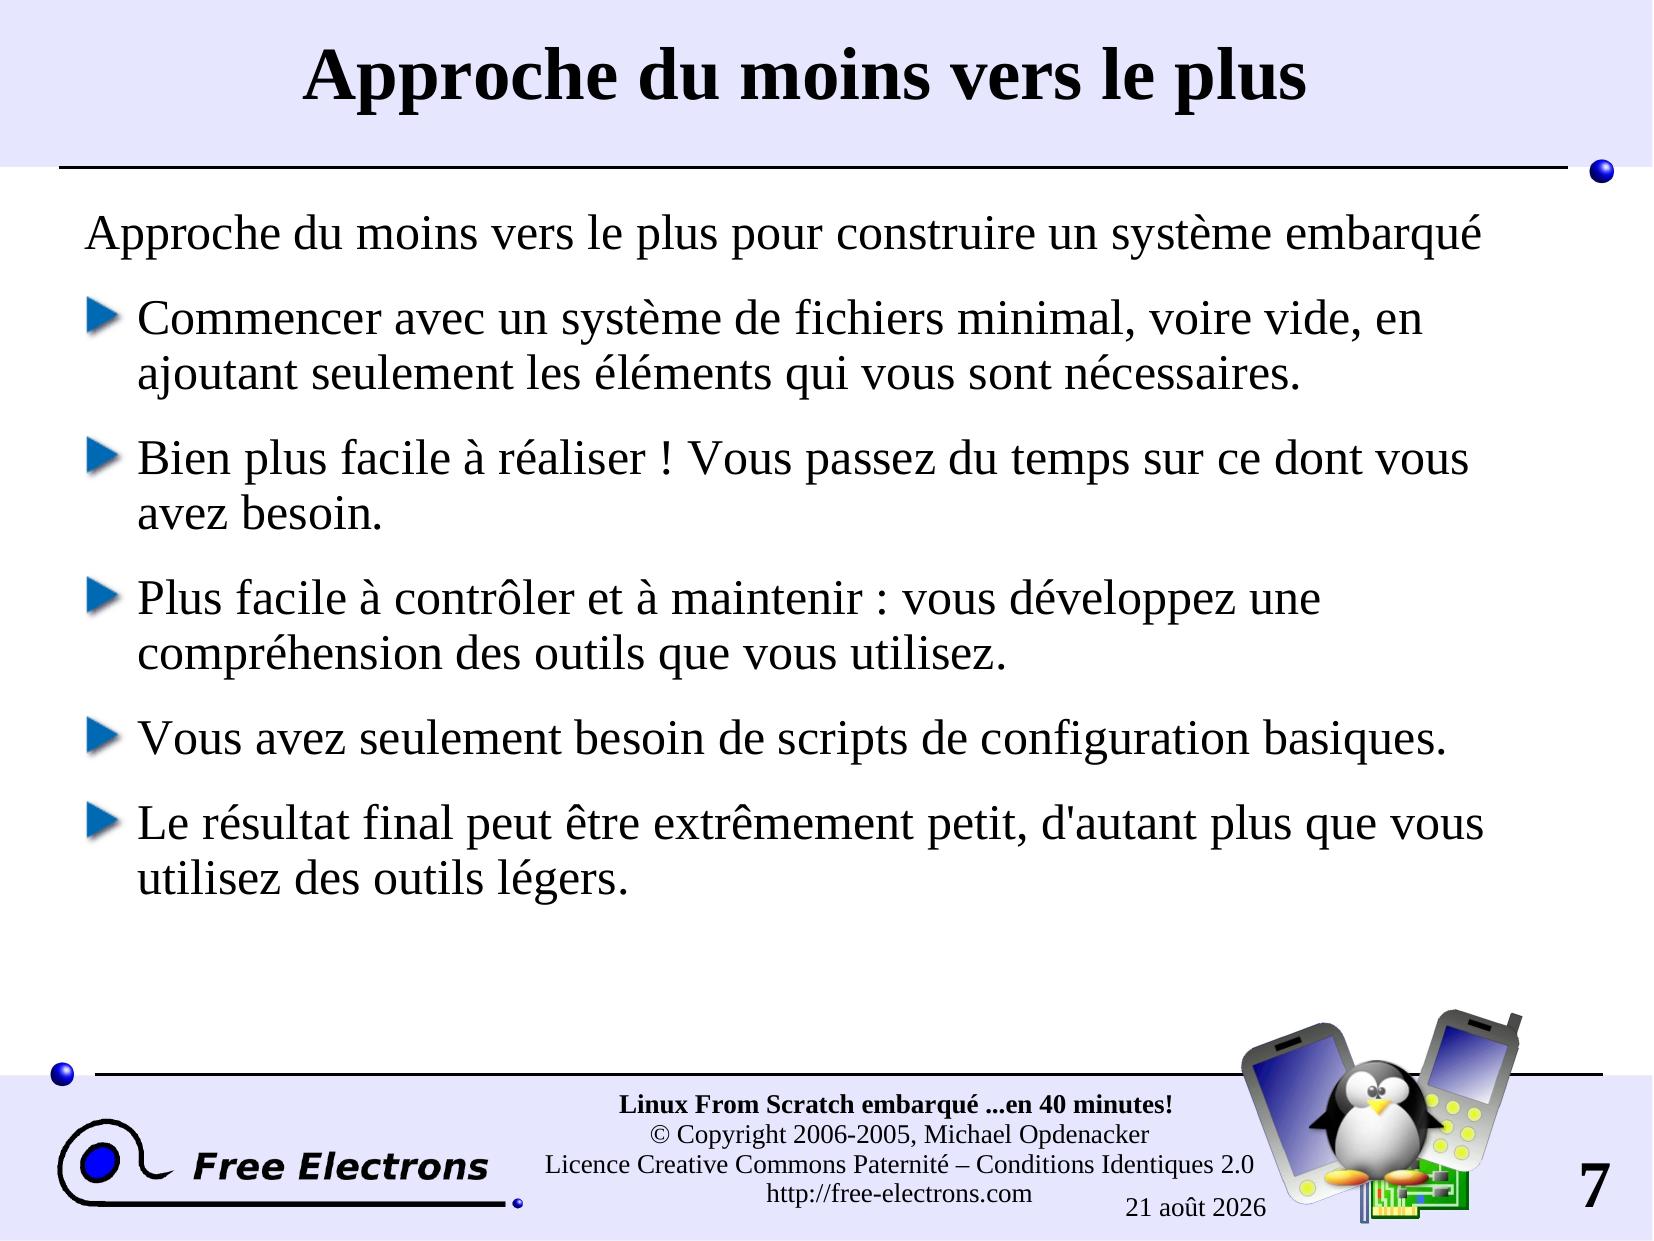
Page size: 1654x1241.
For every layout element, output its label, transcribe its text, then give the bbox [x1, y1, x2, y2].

picture [1225, 1028, 1533, 1241]
picture [50, 1108, 527, 1216]
list Approche du moins vers le plus pour construire un système embarqué Commencer avec un système de fichiers minimal, voire vide, en ajoutant seulement les éléments qui vous sont nécessaires. Bien plus facile à réaliser ! Vous passez du temps sur ce dont vous avez besoin. Plus facile à contrôler et à maintenir : vous développez une compréhension des outils que vous utilisez. Vous avez seulement besoin de scripts de configuration basiques. Le résultat final peut être extrêmement petit, d'autant plus que vous utilisez des outils légers. [66, 204, 1553, 1028]
title Approche du moins vers le plus [60, 25, 1551, 124]
